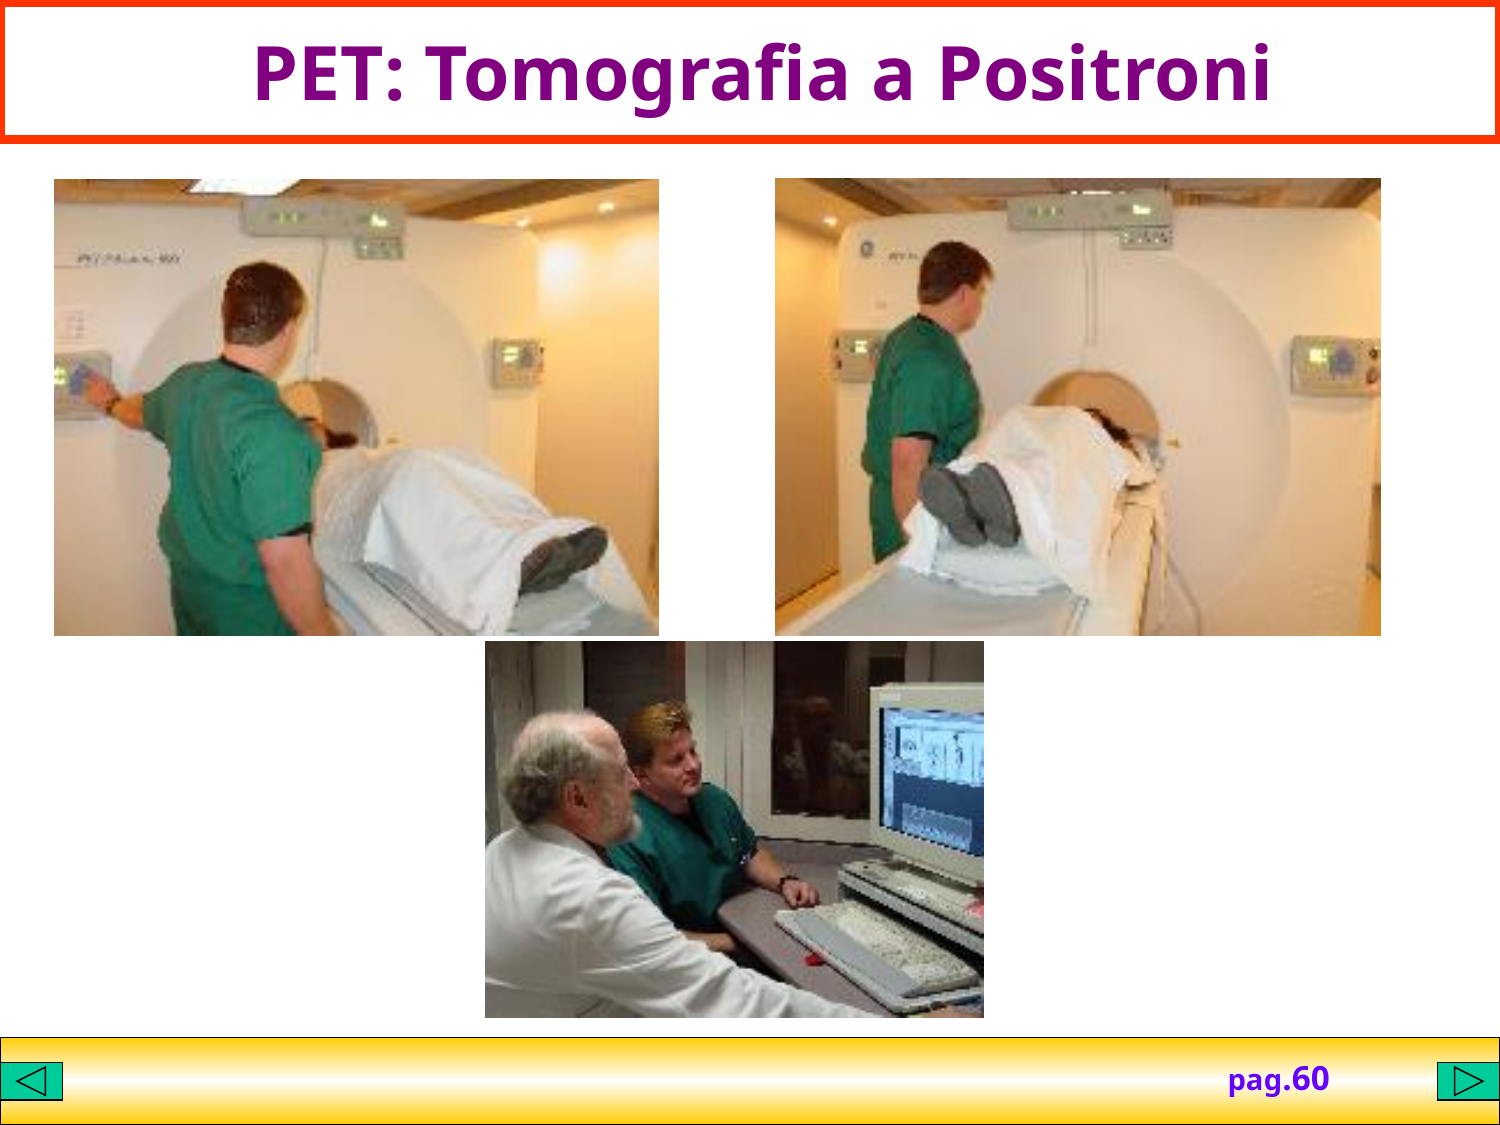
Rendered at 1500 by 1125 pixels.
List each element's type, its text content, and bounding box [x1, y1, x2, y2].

picture [775, 178, 1381, 636]
picture [54, 179, 659, 636]
title PET: Tomografia a Positroni [0, 2, 1500, 140]
picture [485, 641, 984, 1018]
